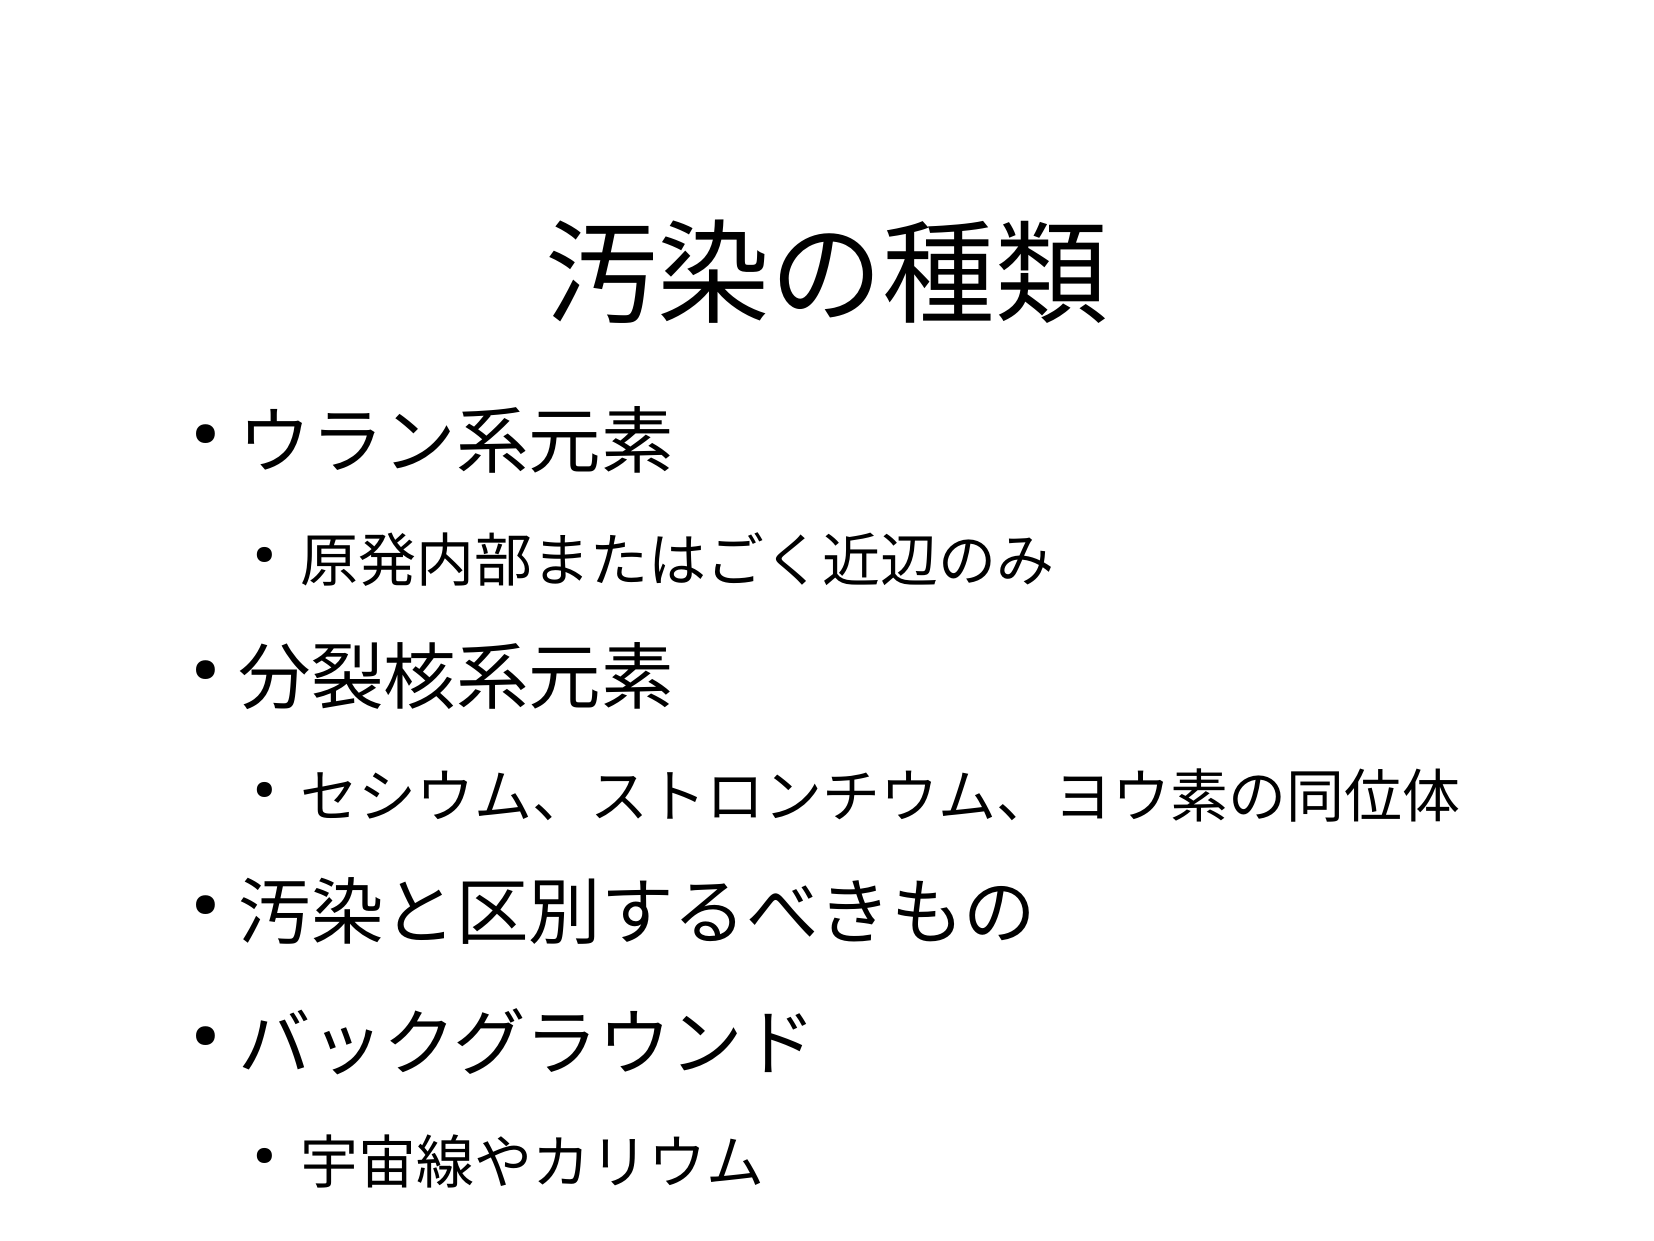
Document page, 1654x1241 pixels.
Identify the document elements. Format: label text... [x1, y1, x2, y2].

title 汚染の種類 [82, 161, 1571, 369]
list ウラン系元素 原発内部またはごく近辺のみ 分裂核系元素 セシウム、ストロンチウム、ヨウ素の同位体 汚染と区別するべきもの バックグラウンド 宇宙線やカリウム [177, 383, 1571, 1203]
